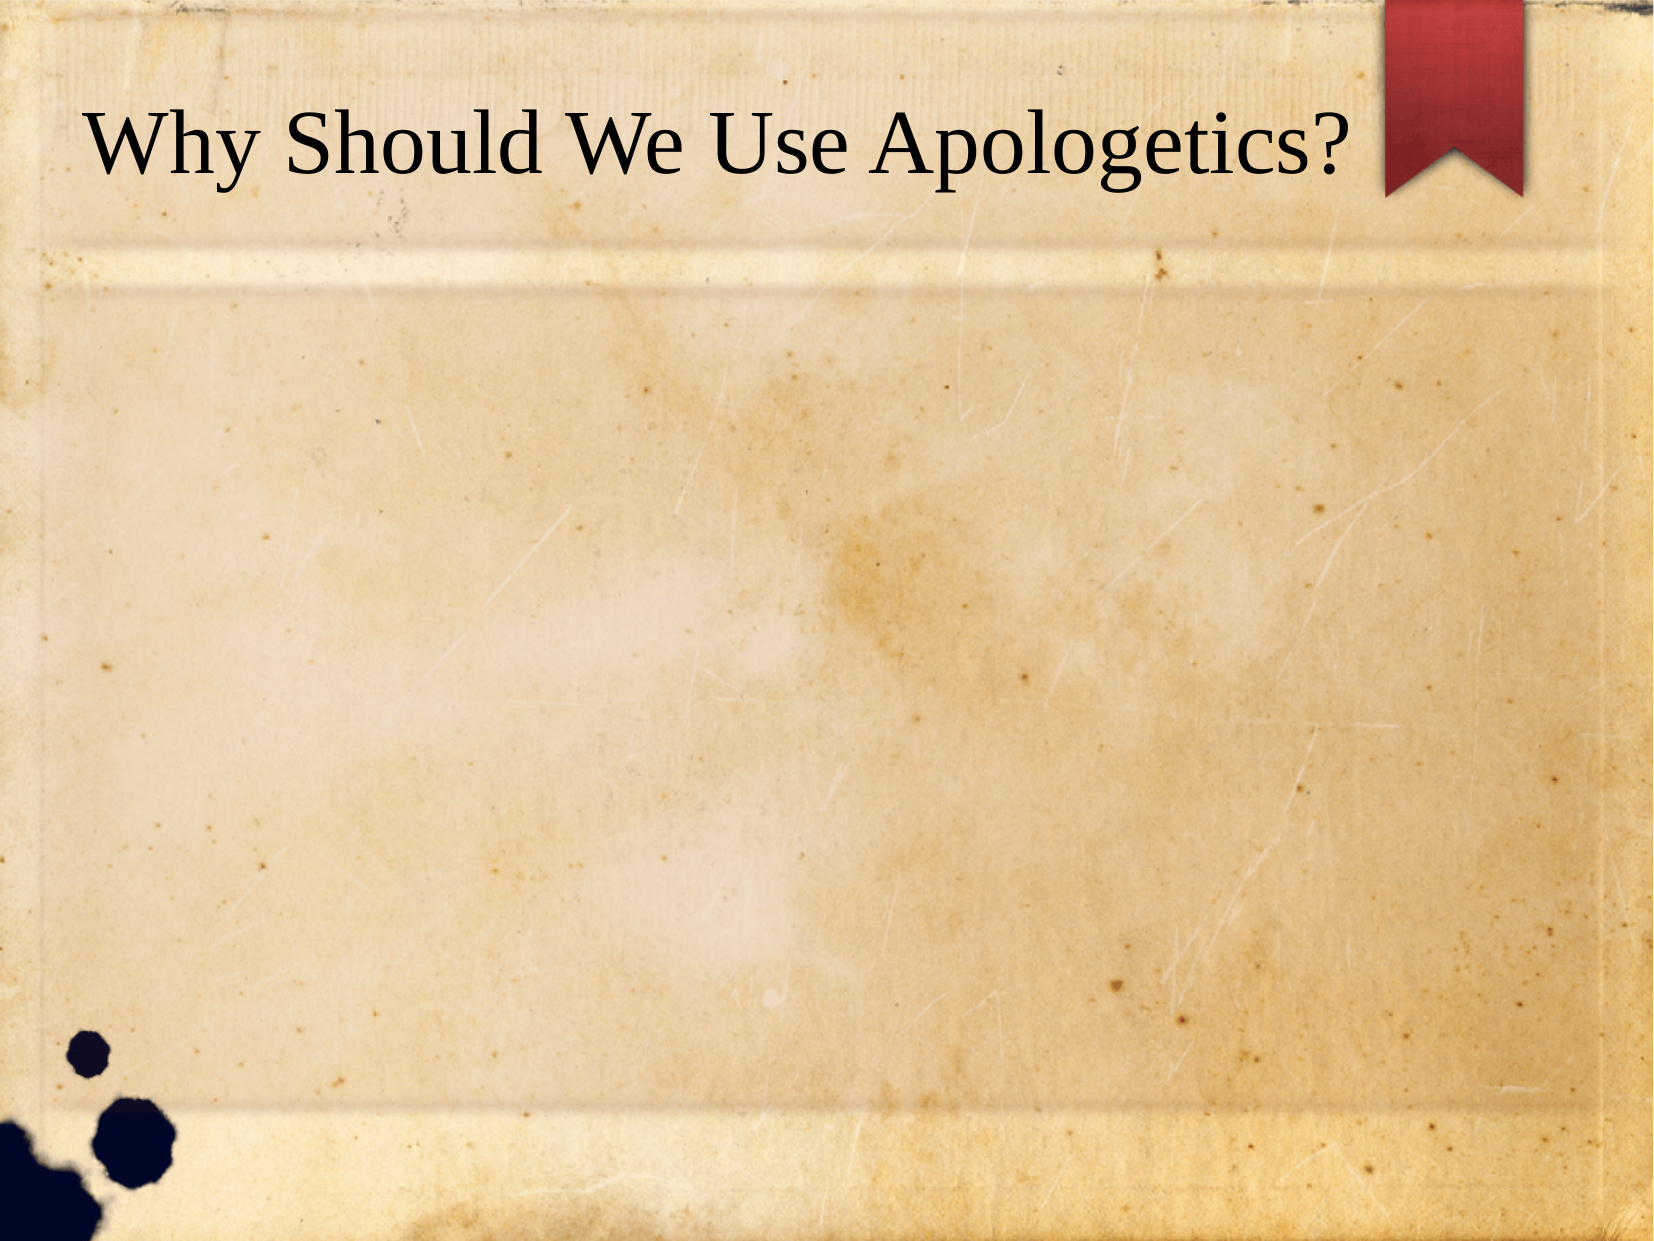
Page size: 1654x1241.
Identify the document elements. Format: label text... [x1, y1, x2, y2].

picture [0, 0, 1654, 1241]
title Why Should We Use Apologetics? [82, 41, 1388, 245]
